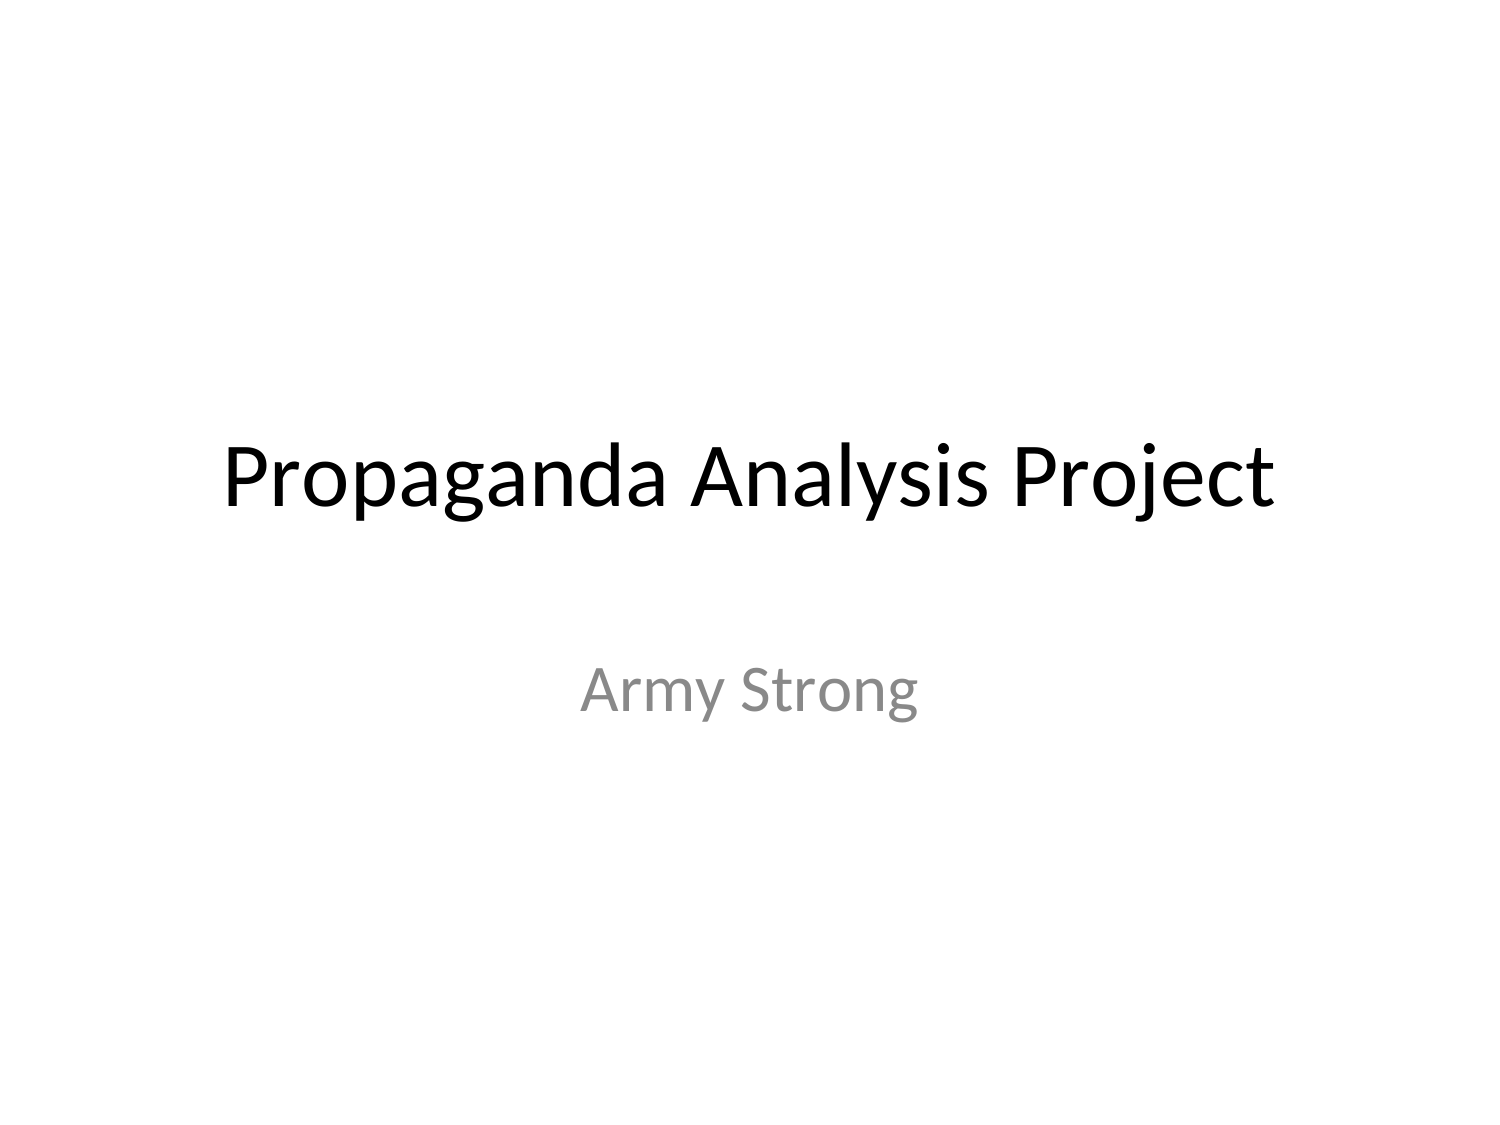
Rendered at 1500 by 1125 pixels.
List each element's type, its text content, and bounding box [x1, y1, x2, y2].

text_box Army Strong [225, 637, 1276, 926]
title Propaganda Analysis Project [112, 349, 1388, 591]
